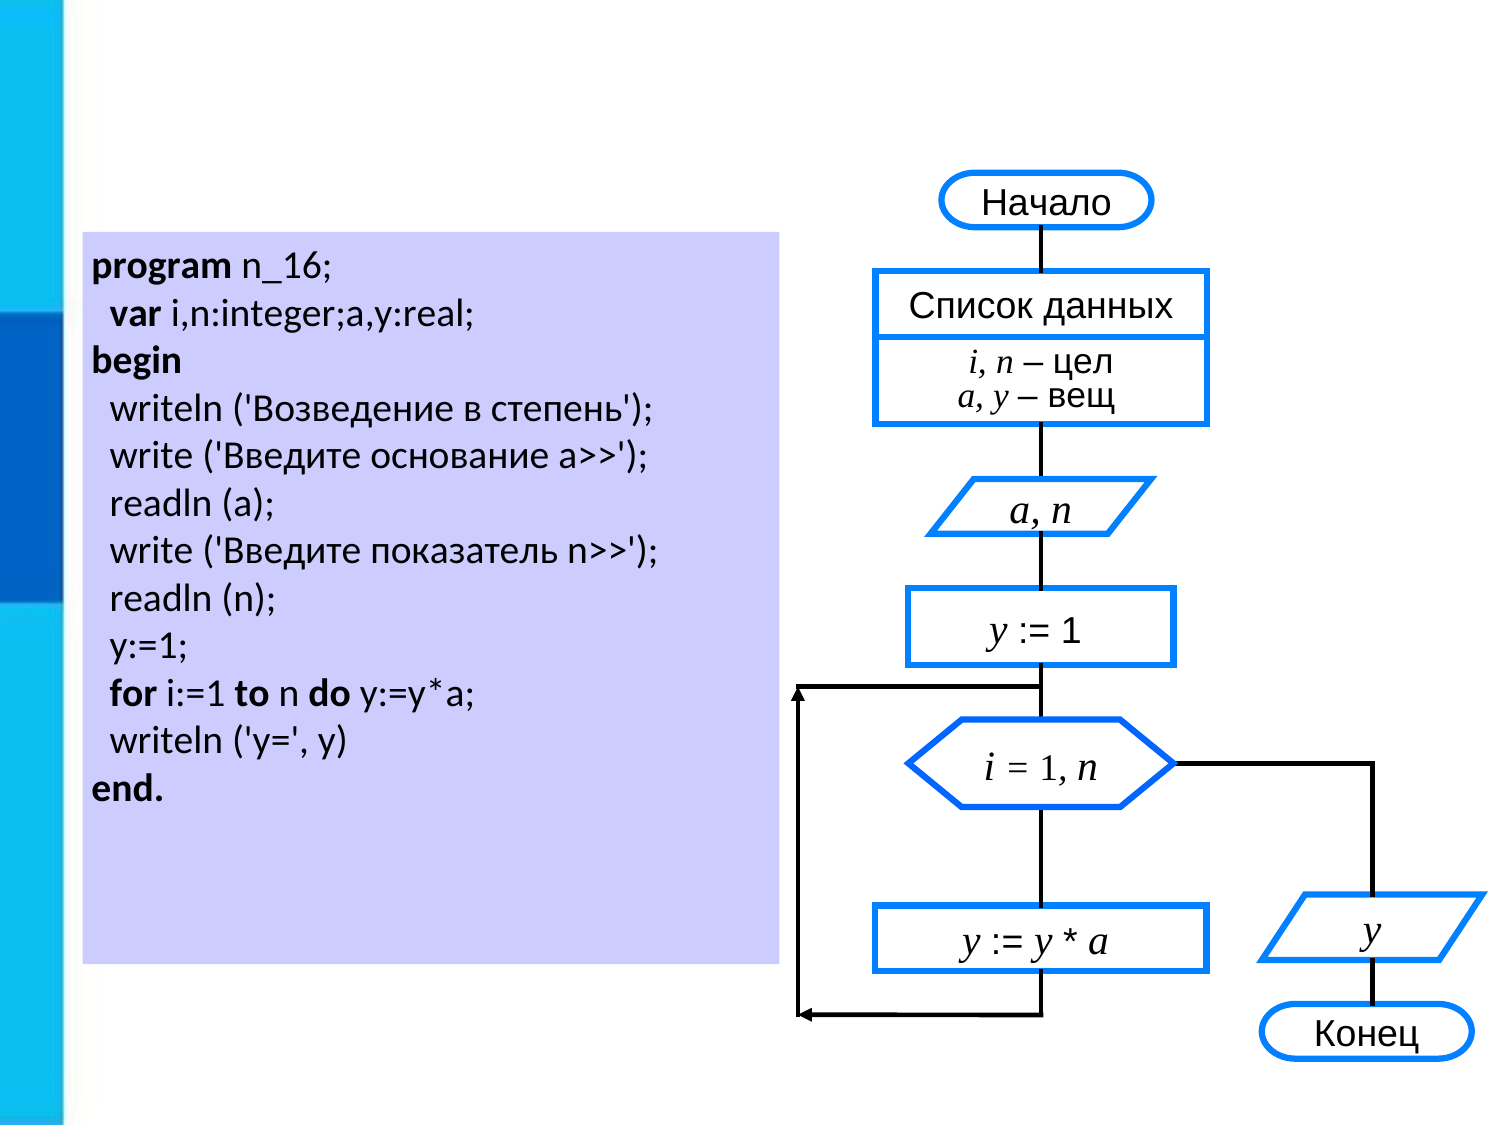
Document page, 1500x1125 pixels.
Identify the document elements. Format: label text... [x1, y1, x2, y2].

text_box y [1261, 894, 1483, 961]
text_box program n_16; var i,n:integer;a,y:real; begin writeln ('Возведение в степень'); write ('Введите основание a>>'); readln (a); write ('Введите показатель n>>'); readln (n); y:=1; for i:=1 to n do y:=y*a; writeln ('y=', y) end. [76, 231, 798, 817]
text_box Конец [1261, 1003, 1472, 1059]
text_box Список данных [875, 271, 1207, 336]
text_box y := 1 [908, 588, 1174, 665]
text_box [82, 817, 780, 965]
text_box i, n – цел a, y – вещ [875, 336, 1207, 425]
text_box y := y * a [875, 905, 1207, 971]
text_box a, n [930, 478, 1152, 534]
text_box Начало [941, 172, 1152, 228]
picture [0, 0, 1500, 1125]
text_box i = 1, n [908, 719, 1174, 808]
